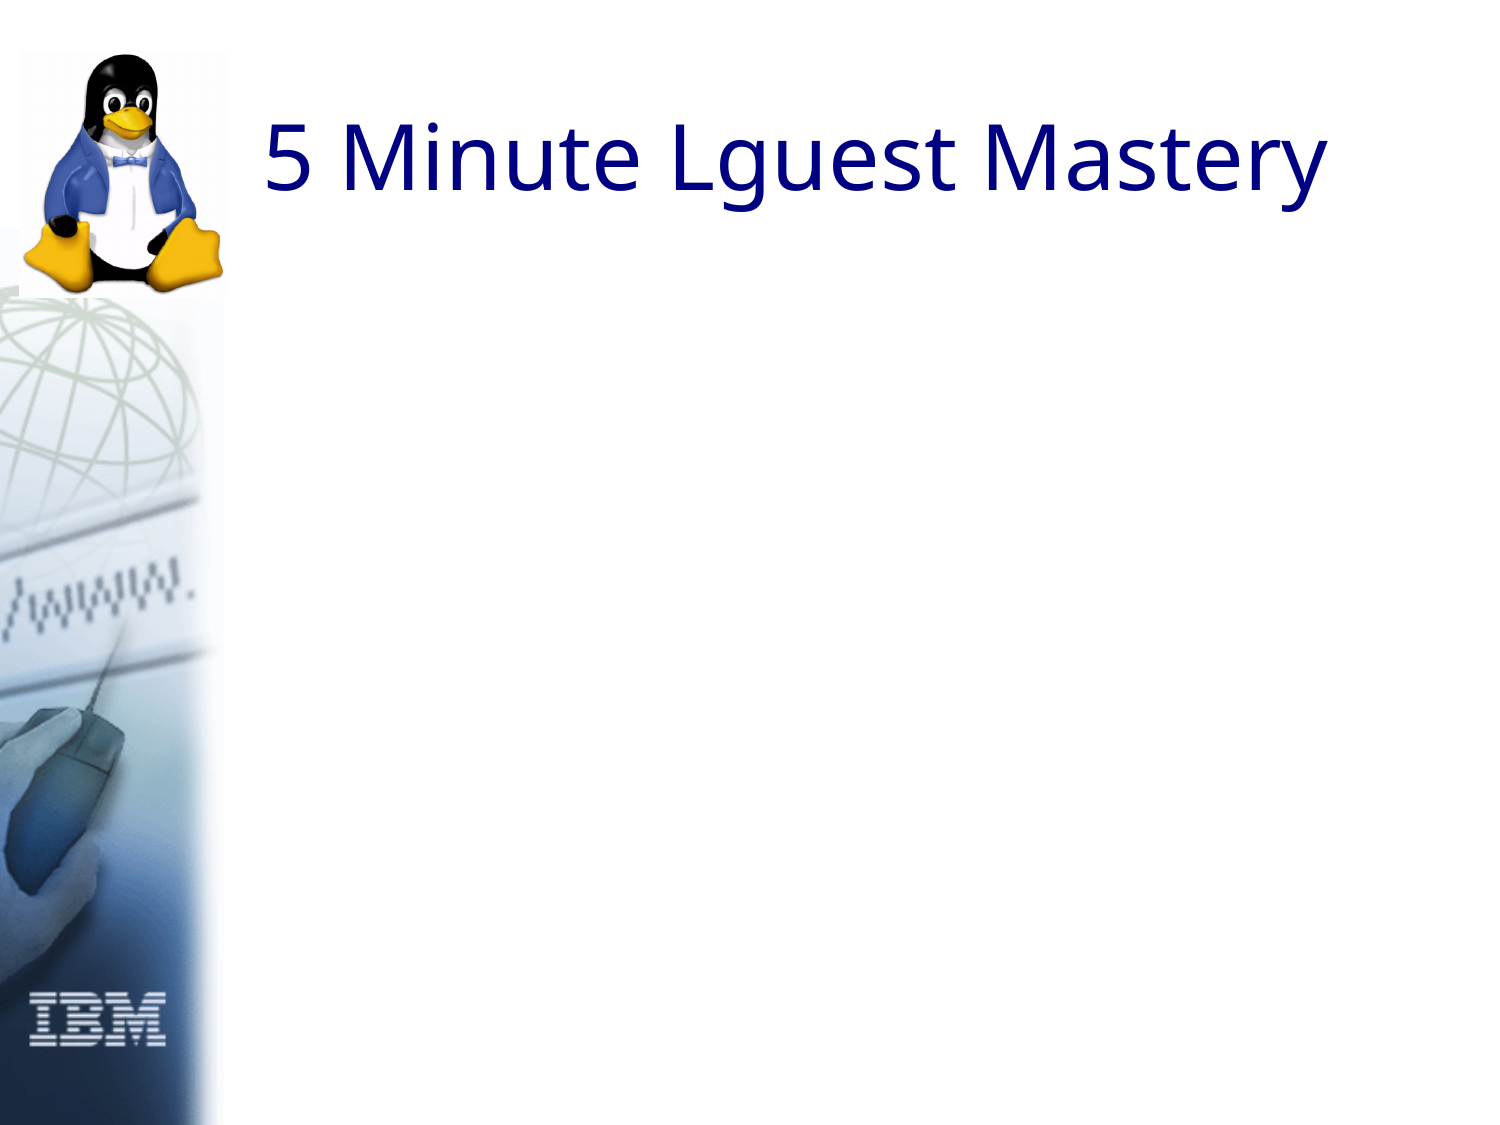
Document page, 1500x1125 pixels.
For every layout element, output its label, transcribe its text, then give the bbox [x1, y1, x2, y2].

title 5 Minute Lguest Mastery [262, 37, 1413, 273]
